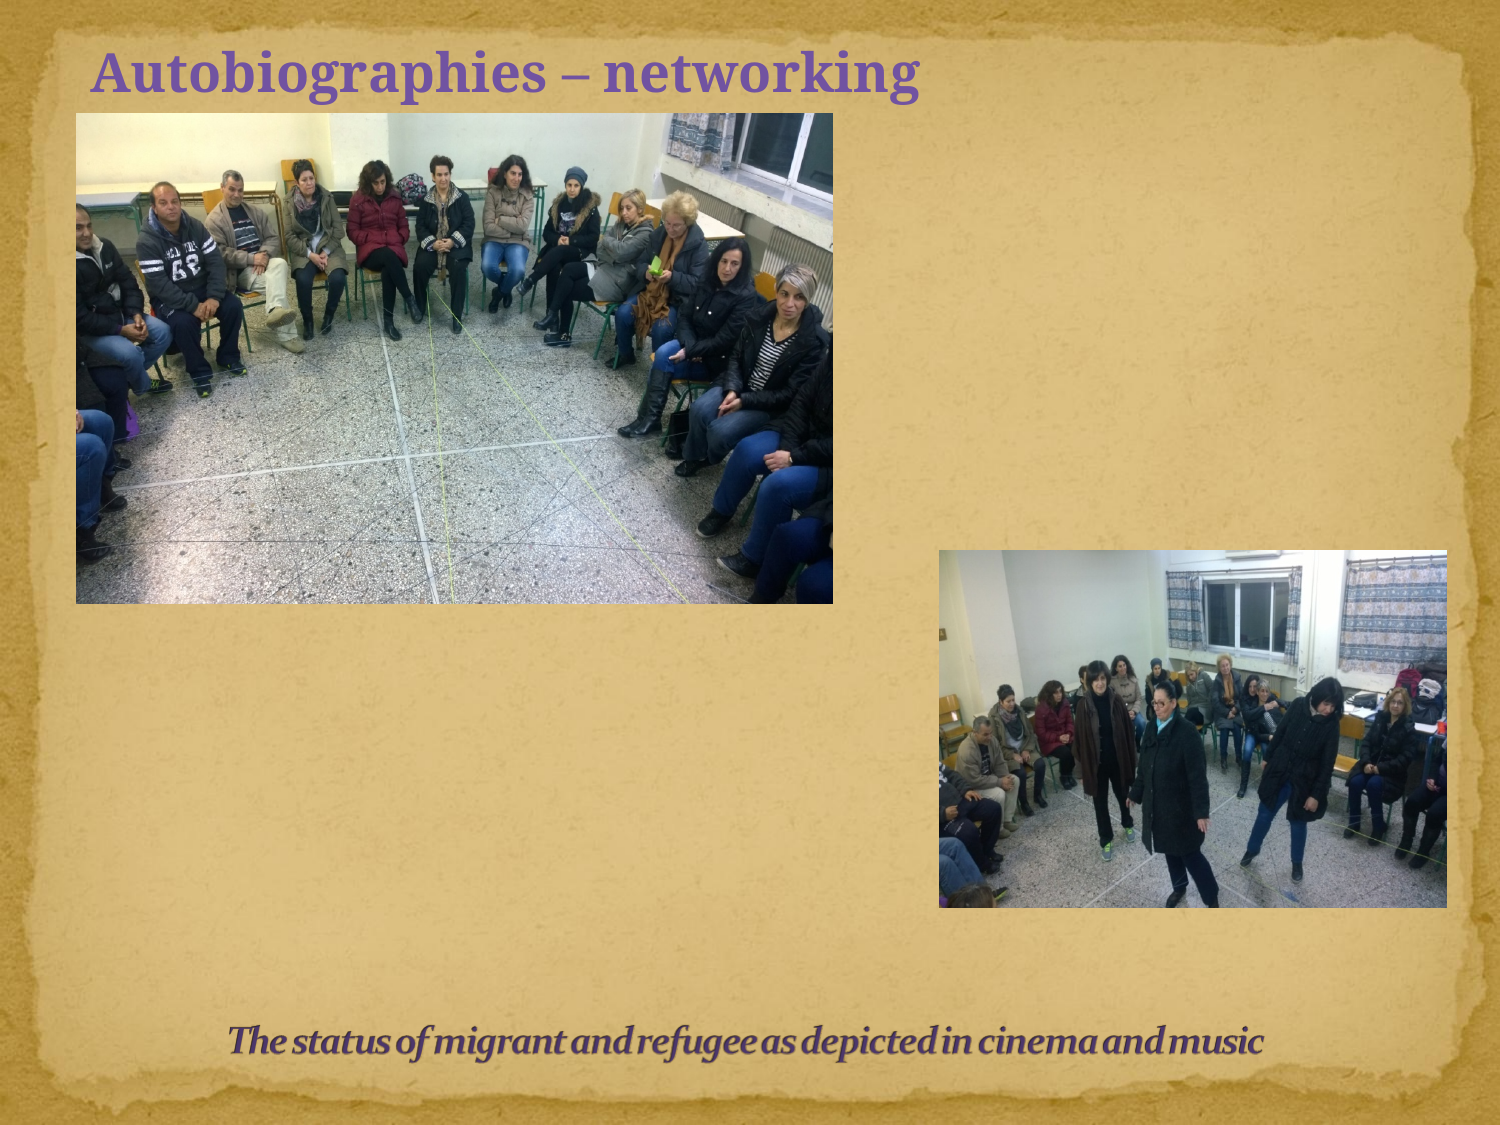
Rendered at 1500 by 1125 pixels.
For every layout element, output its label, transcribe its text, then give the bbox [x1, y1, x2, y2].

picture [76, 113, 833, 604]
picture [203, 1000, 1288, 1072]
list Autobiographies – networking [75, 31, 1426, 1000]
picture [939, 550, 1447, 908]
